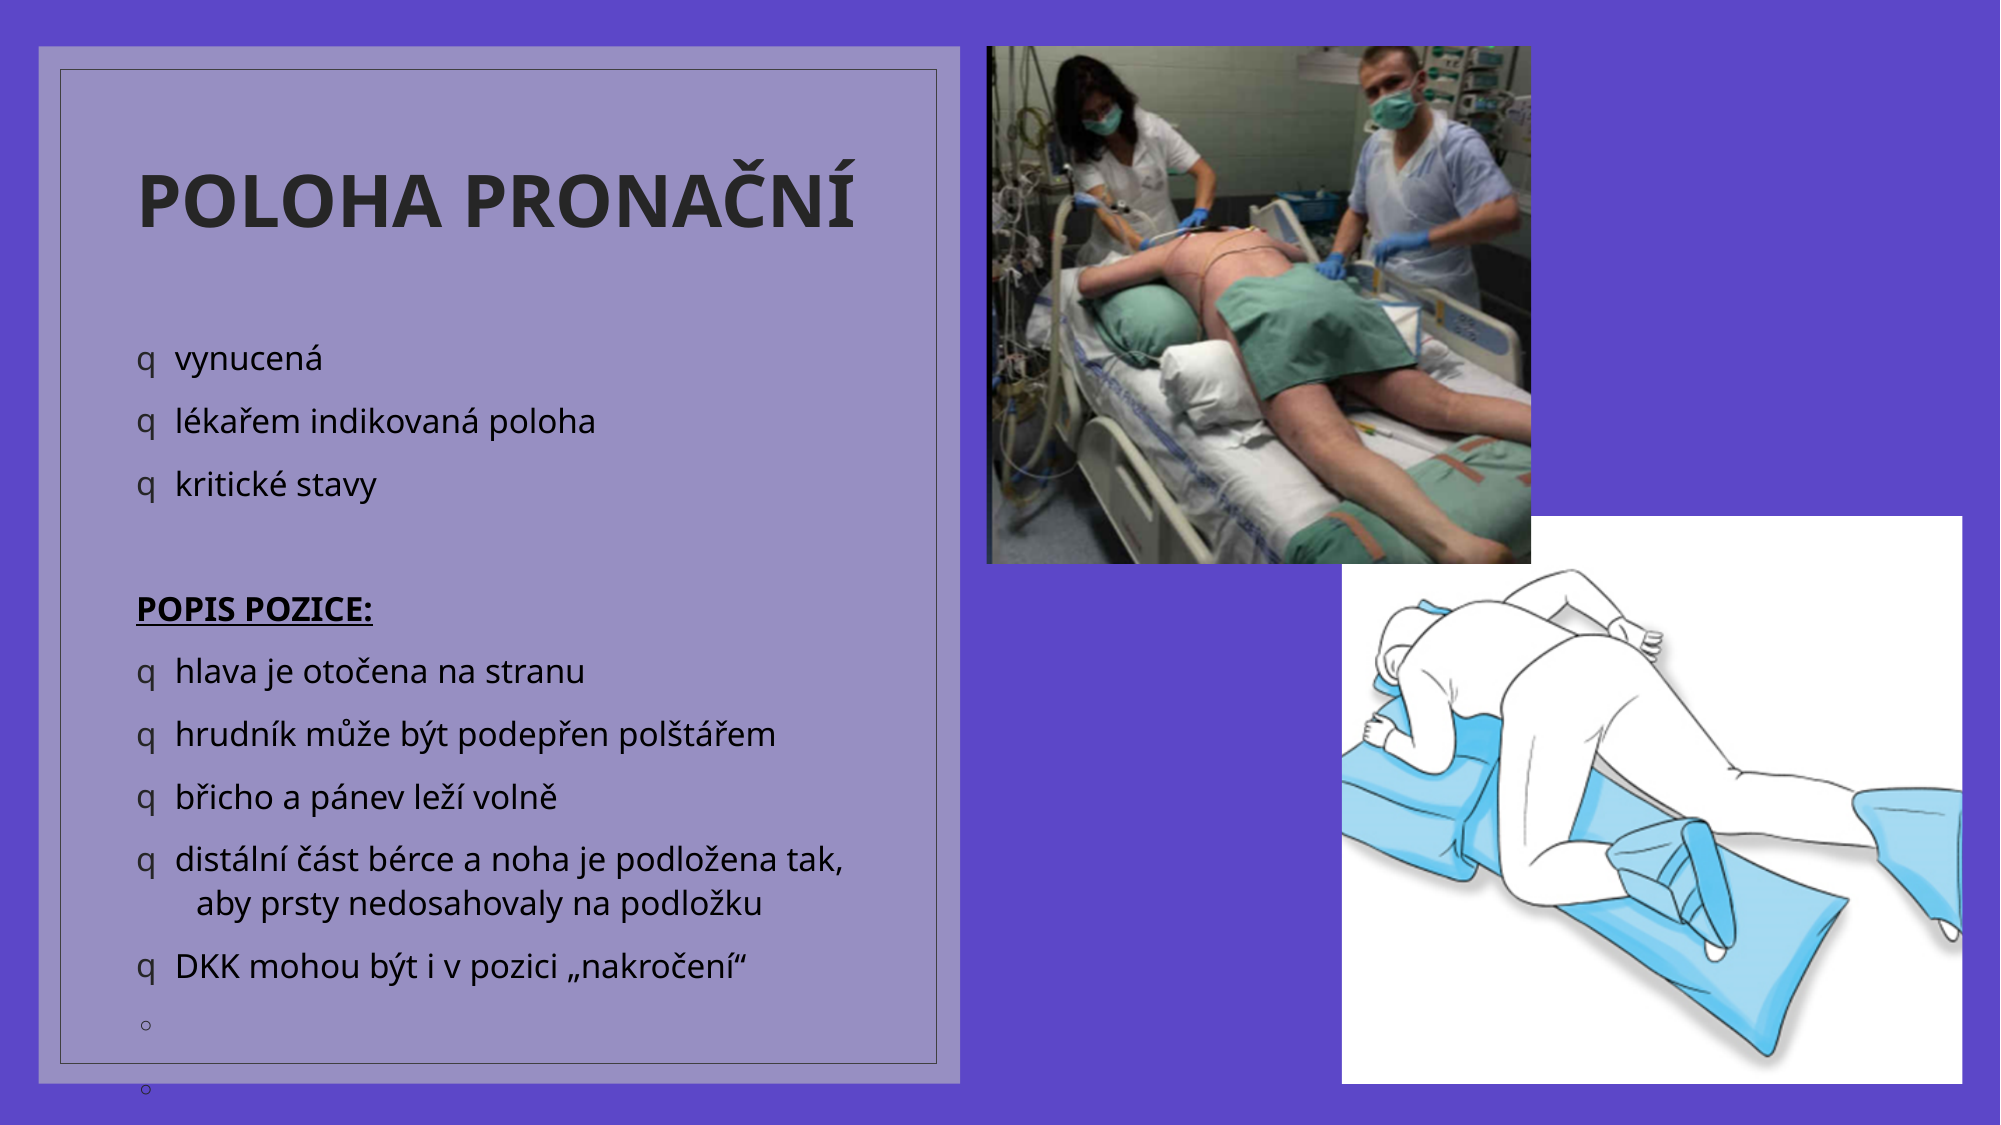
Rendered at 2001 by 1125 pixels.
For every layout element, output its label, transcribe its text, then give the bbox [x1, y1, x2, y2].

list vynucená lékařem indikovaná poloha kritické stavy POPIS POZICE: hlava je otočena na stranu hrudník může být podepřen polštářem břicho a pánev leží volně distální část bérce a noha je podložena tak, aby prsty nedosahovaly na podložku DKK mohou být i v pozici „nakročení“ [121, 326, 909, 1042]
text_box [0, 0, 2000, 1125]
picture [986, 46, 1963, 1084]
title POLOHA PRONAČNÍ [121, 119, 876, 289]
